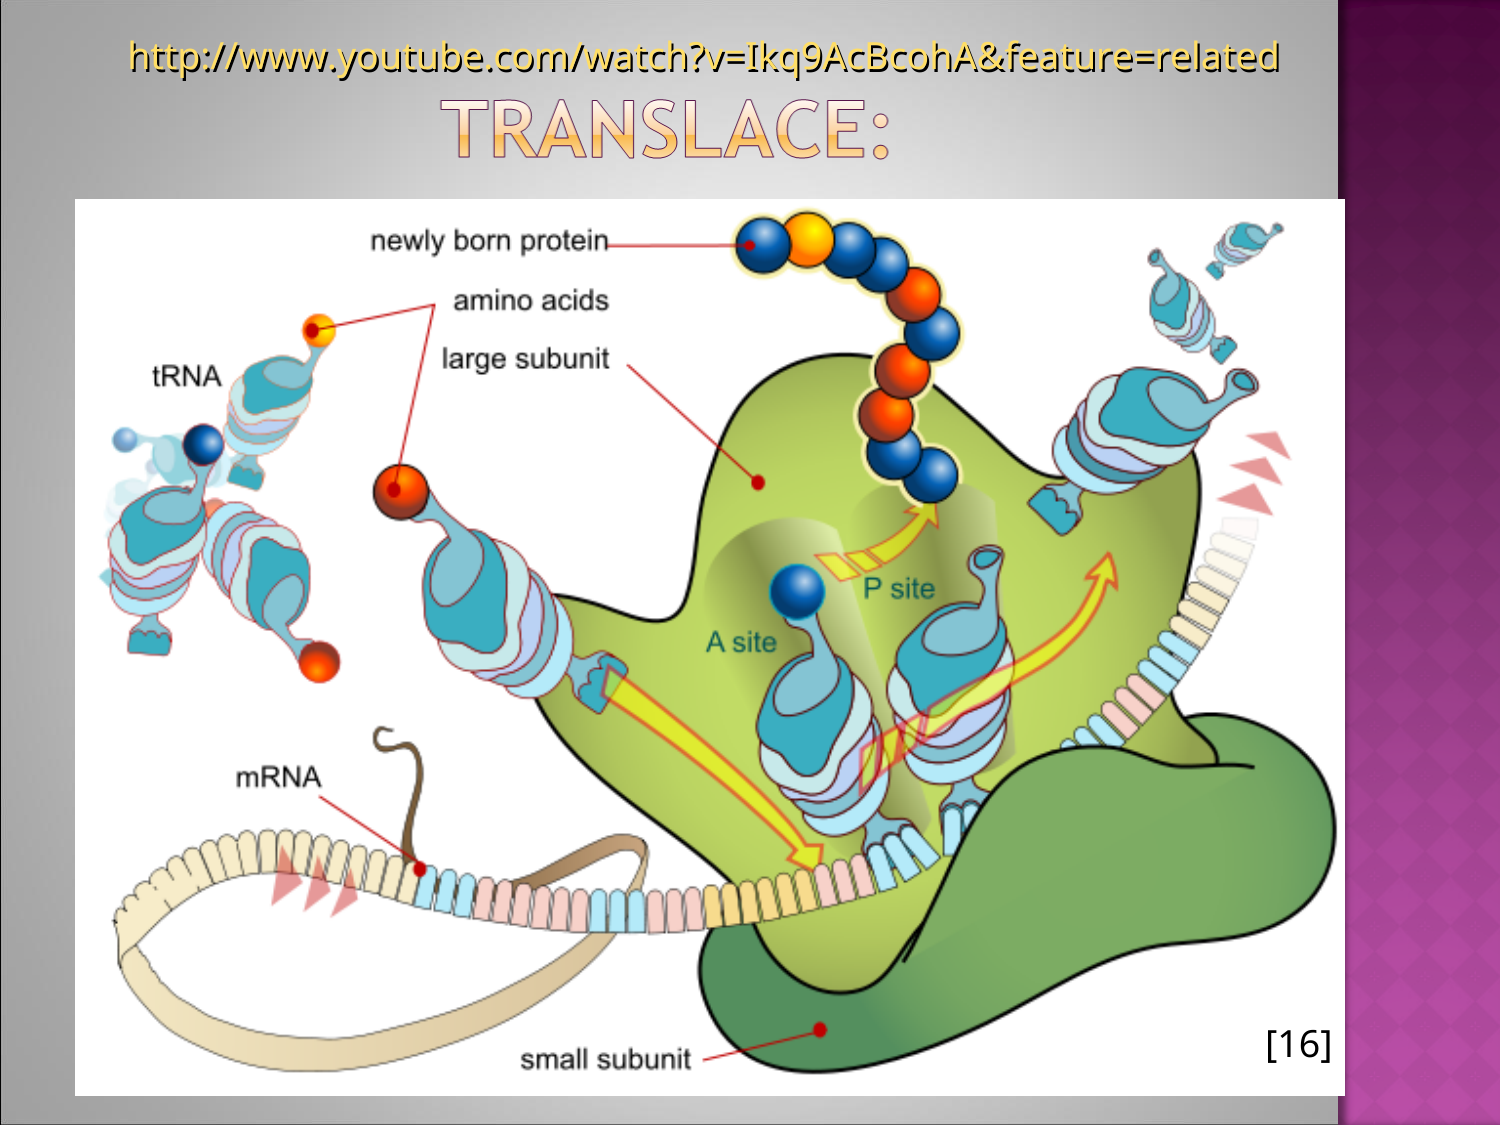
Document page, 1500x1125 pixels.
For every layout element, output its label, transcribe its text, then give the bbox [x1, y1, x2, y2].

picture [0, 0, 1500, 1125]
text_box [75, 200, 1345, 1096]
text_box http://www.youtube.com/watch?v=Ikq9AcBcohA&feature=related [112, 24, 1371, 92]
text_box [73, 52, 1265, 177]
text_box [16] [1250, 1012, 1348, 1073]
